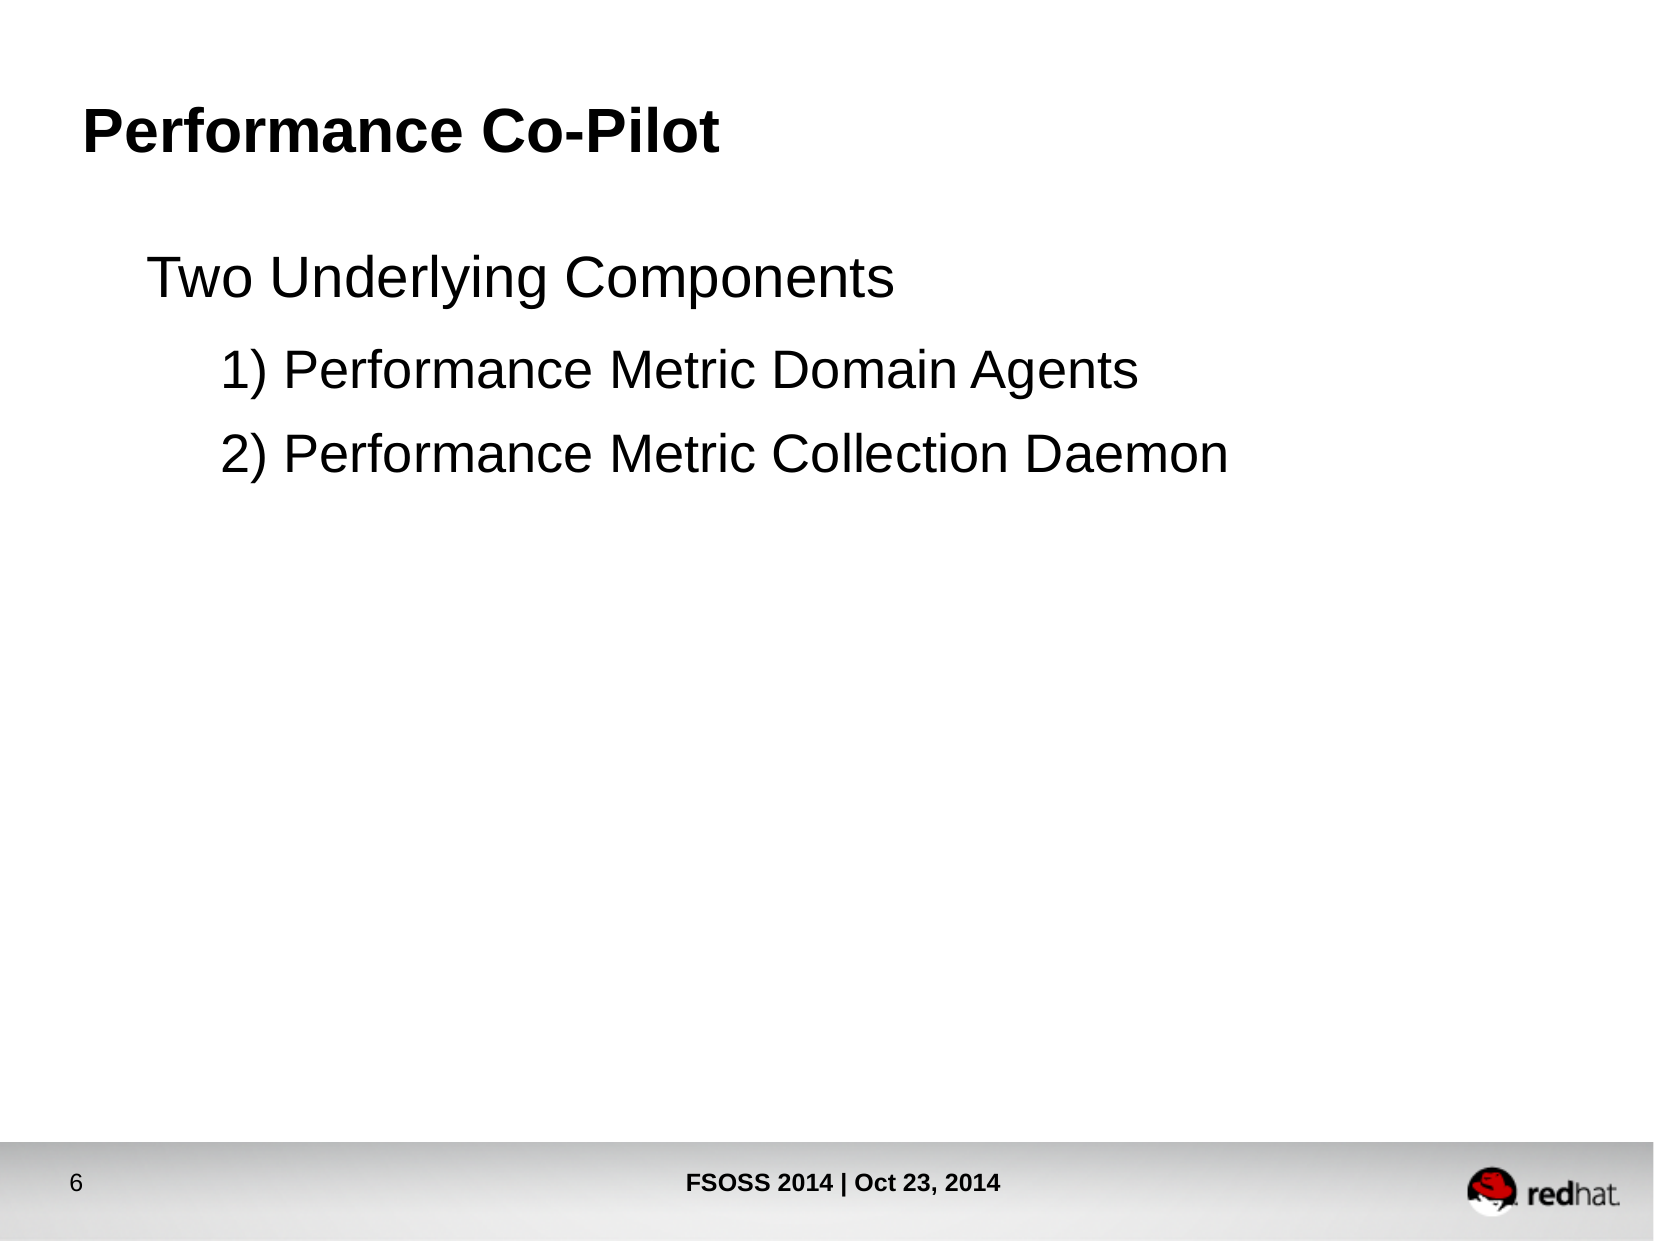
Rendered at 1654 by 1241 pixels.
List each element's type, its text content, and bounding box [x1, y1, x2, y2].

list Two Underlying Components 1) Performance Metric Domain Agents 2) Performance Metric Collection Daemon [86, 244, 1576, 1039]
title Performance Co-Pilot [82, 37, 1571, 226]
picture [0, 1142, 1654, 1241]
